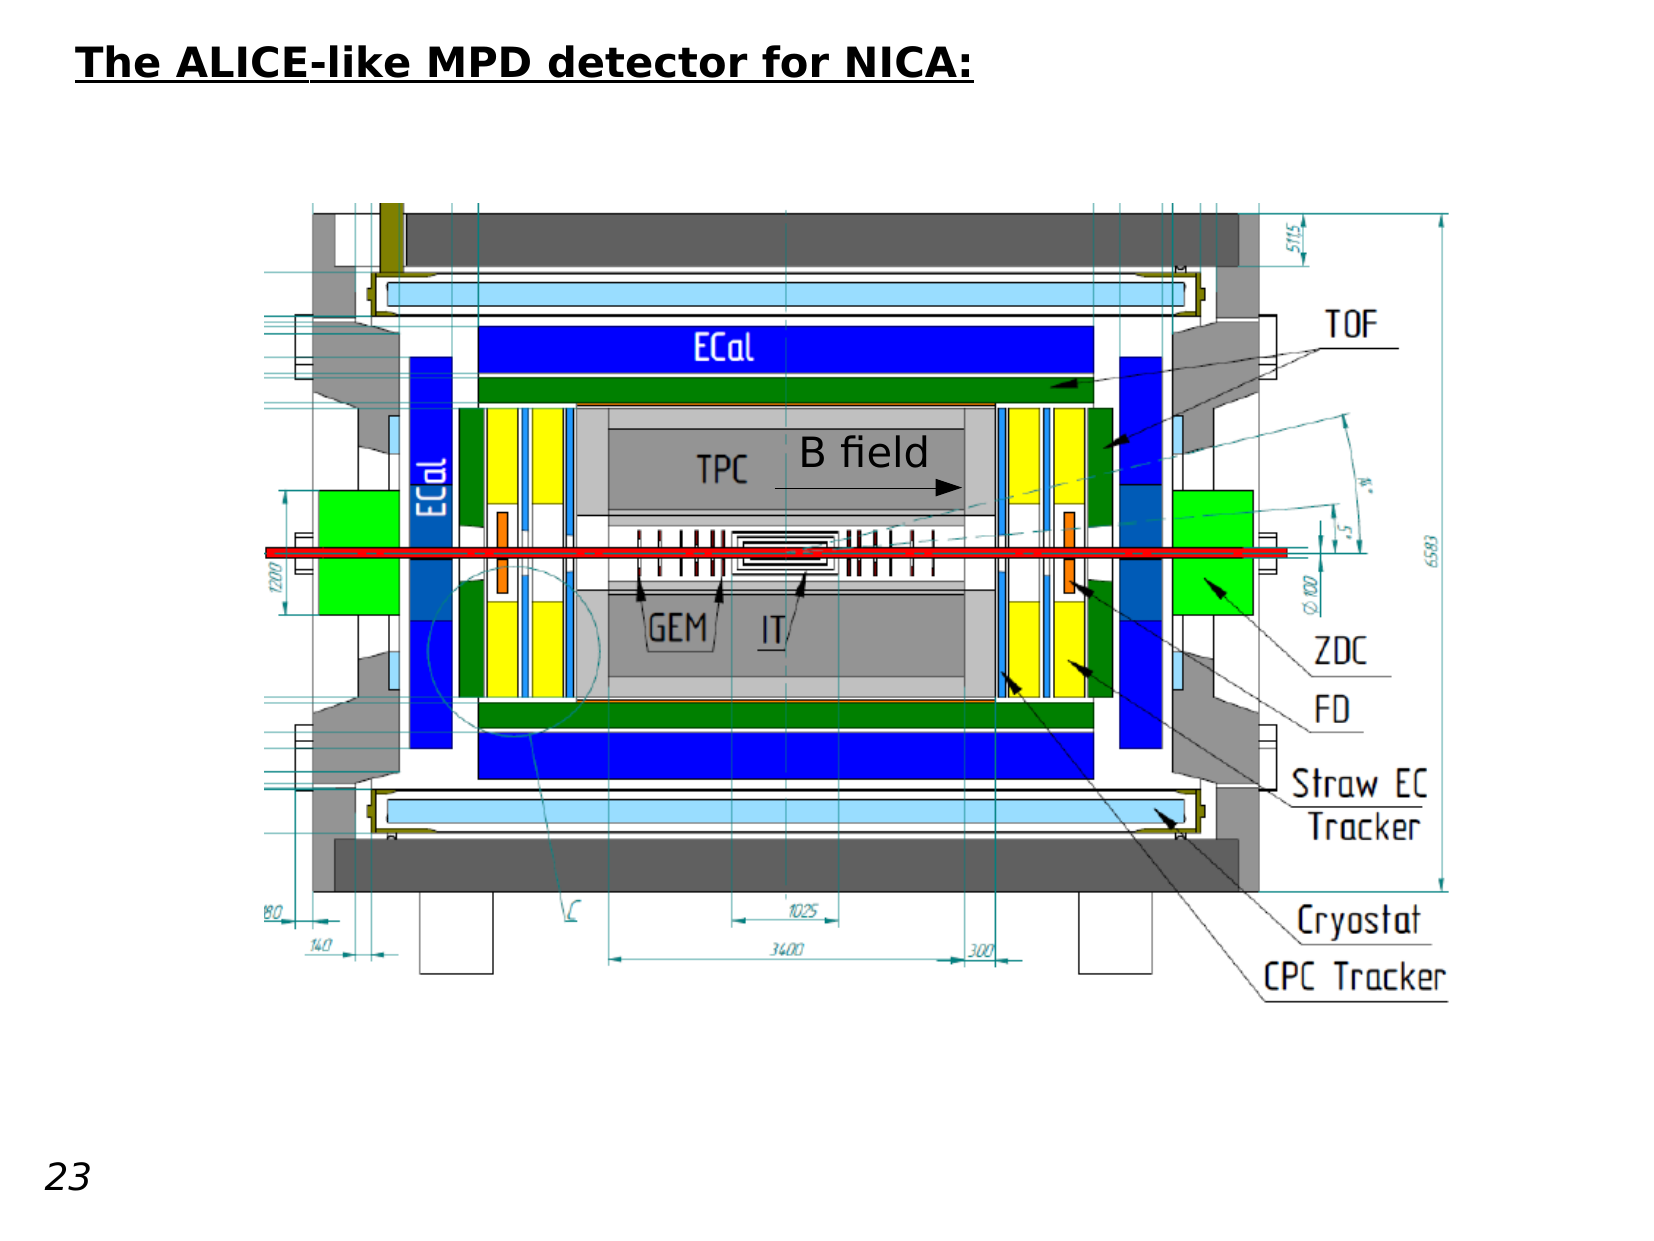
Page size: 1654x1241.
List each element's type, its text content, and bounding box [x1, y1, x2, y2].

picture [264, 203, 1468, 1032]
text_box The ALICE-like MPD detector for NICA: [75, 38, 1313, 88]
text_box B field [798, 428, 957, 478]
